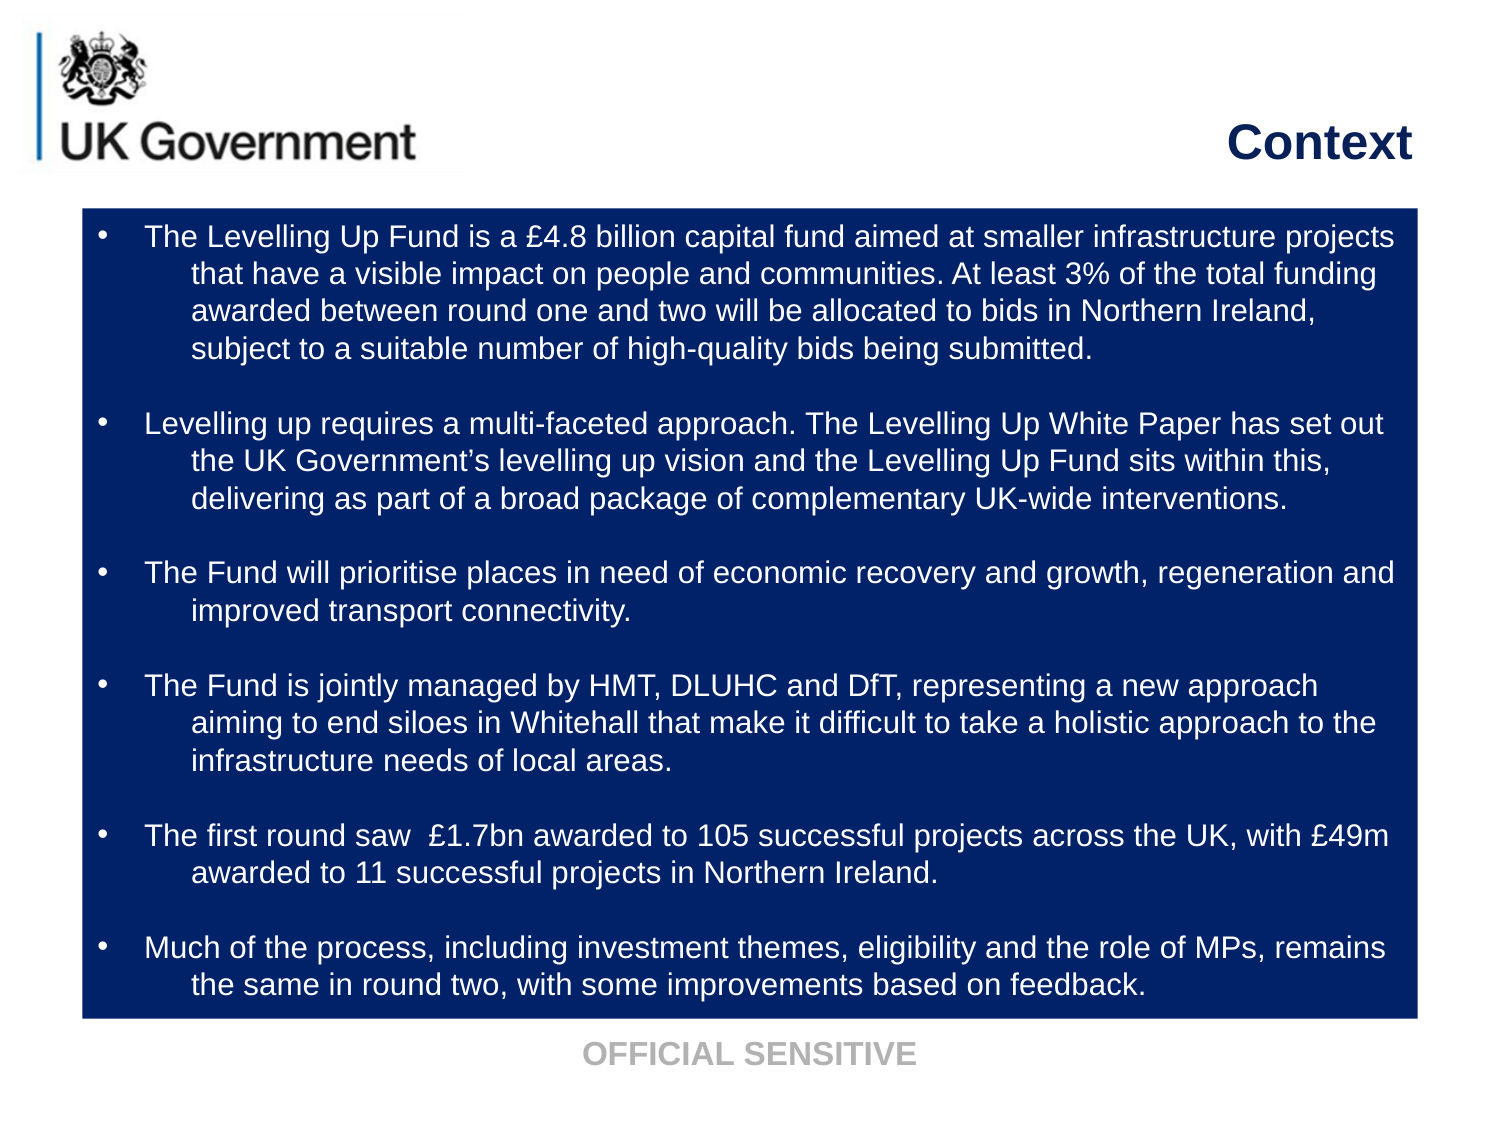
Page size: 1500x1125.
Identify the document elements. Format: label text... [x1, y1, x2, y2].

text_box The Levelling Up Fund is a £4.8 billion capital fund aimed at smaller infrastructure projects that have a visible impact on people and communities. At least 3% of the total funding awarded between round one and two will be allocated to bids in Northern Ireland, subject to a suitable number of high-quality bids being submitted. Levelling up requires a multi-faceted approach. The Levelling Up White Paper has set out the UK Government’s levelling up vision and the Levelling Up Fund sits within this, delivering as part of a broad package of complementary UK-wide interventions. The Fund will prioritise places in need of economic recovery and growth, regeneration and improved transport connectivity. The Fund is jointly managed by HMT, DLUHC and DfT, representing a new approach aiming to end siloes in Whitehall that make it difficult to take a holistic approach to the infrastructure needs of local areas. The first round saw £1.7bn awarded to 105 successful projects across the UK, with £49m awarded to 11 successful projects in Northern Ireland. Much of the process, including investment themes, eligibility and the role of MPs, remains the same in round two, with some improvements based on feedback. [82, 208, 1418, 1019]
picture [19, 0, 466, 173]
title Context [1211, 101, 1500, 178]
